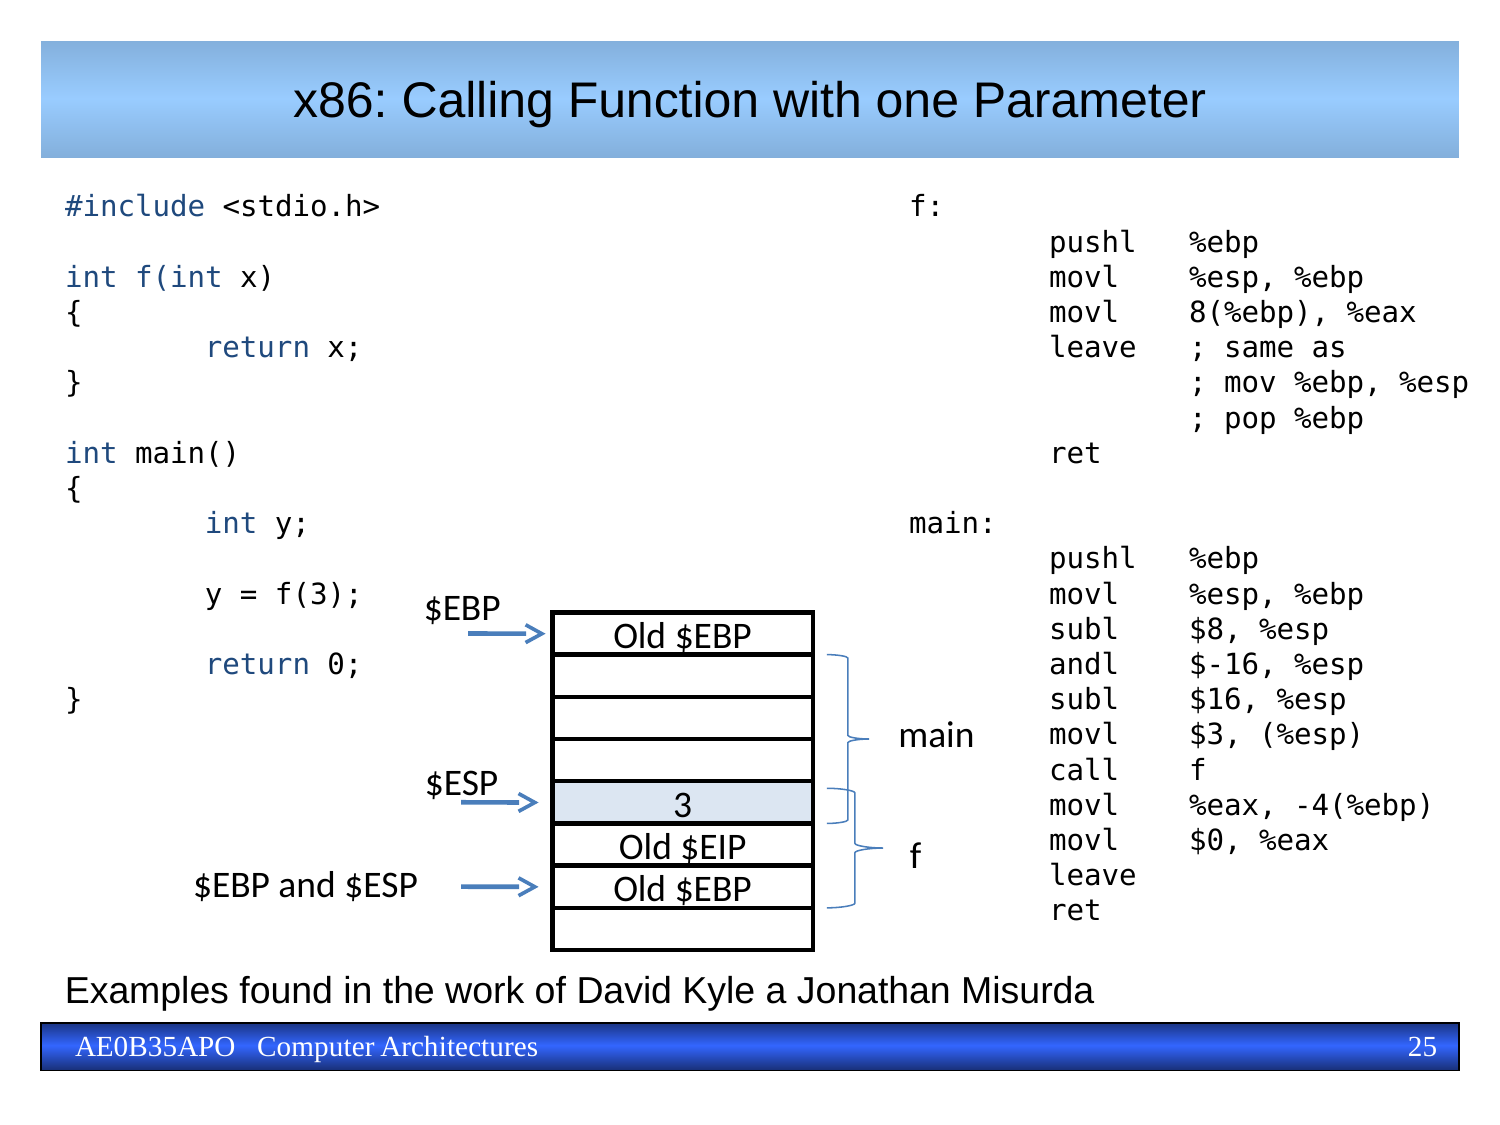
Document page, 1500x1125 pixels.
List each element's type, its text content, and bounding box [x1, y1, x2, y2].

list f: pushl %ebp movl %esp, %ebp movl 8(%ebp), %eax leave ; same as ; mov %ebp, %esp ; pop %ebp ret main: pushl %ebp movl %esp, %ebp subl $8, %esp andl $-16, %esp subl $16, %esp movl $3, (%esp) call f movl %eax, -4(%ebp) movl $0, %eax leave ret [894, 187, 1495, 963]
text_box 3 [552, 781, 813, 823]
text_box $ESP [410, 749, 514, 811]
text_box f [895, 823, 937, 884]
list #include <stdio.h> int f(int x) { return x; } int main() { int y; y = f(3); return 0; } [50, 187, 475, 800]
text_box Old $EIP [552, 823, 813, 866]
title x86: Calling Function with one Parameter [41, 41, 1459, 158]
text_box main [883, 701, 990, 763]
text_box Old $EBP [552, 612, 813, 652]
text_box Old $EBP [552, 866, 813, 906]
text_box $EBP and $ESP [178, 851, 433, 913]
text_box $EBP [408, 574, 516, 636]
text_box Examples found in the work of David Kyle a Jonathan Misurda [49, 962, 1438, 1020]
